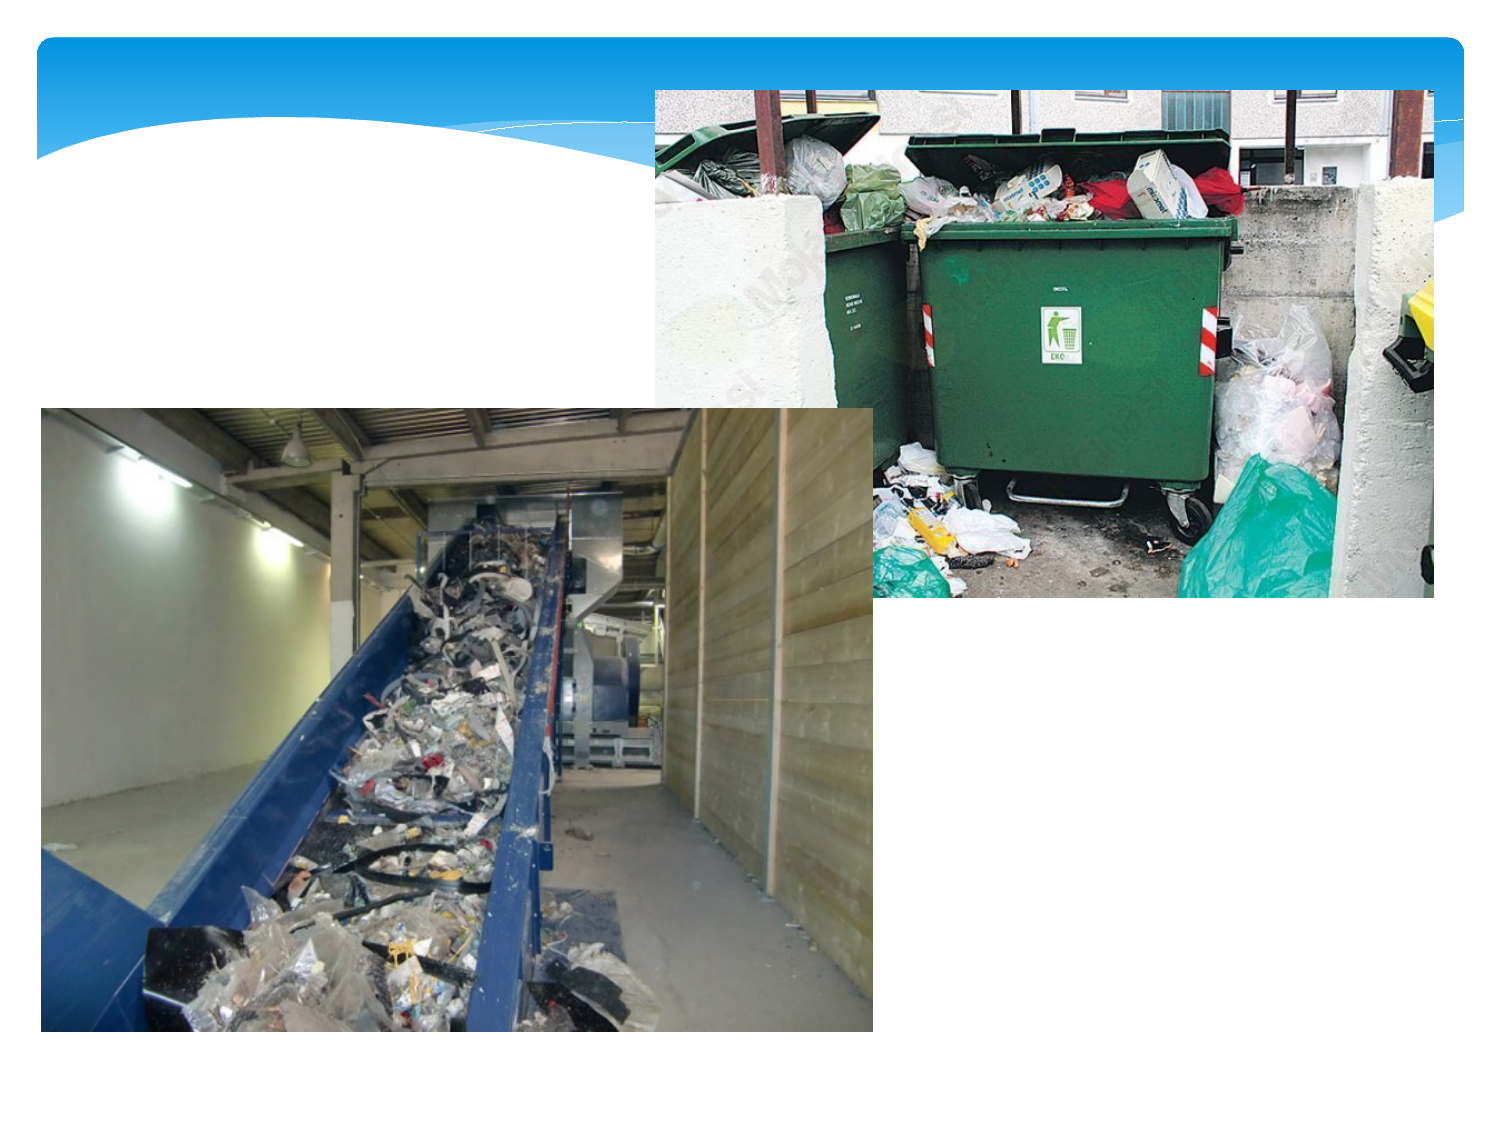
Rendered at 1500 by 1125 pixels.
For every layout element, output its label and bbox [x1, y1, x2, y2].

picture [41, 90, 1434, 1032]
